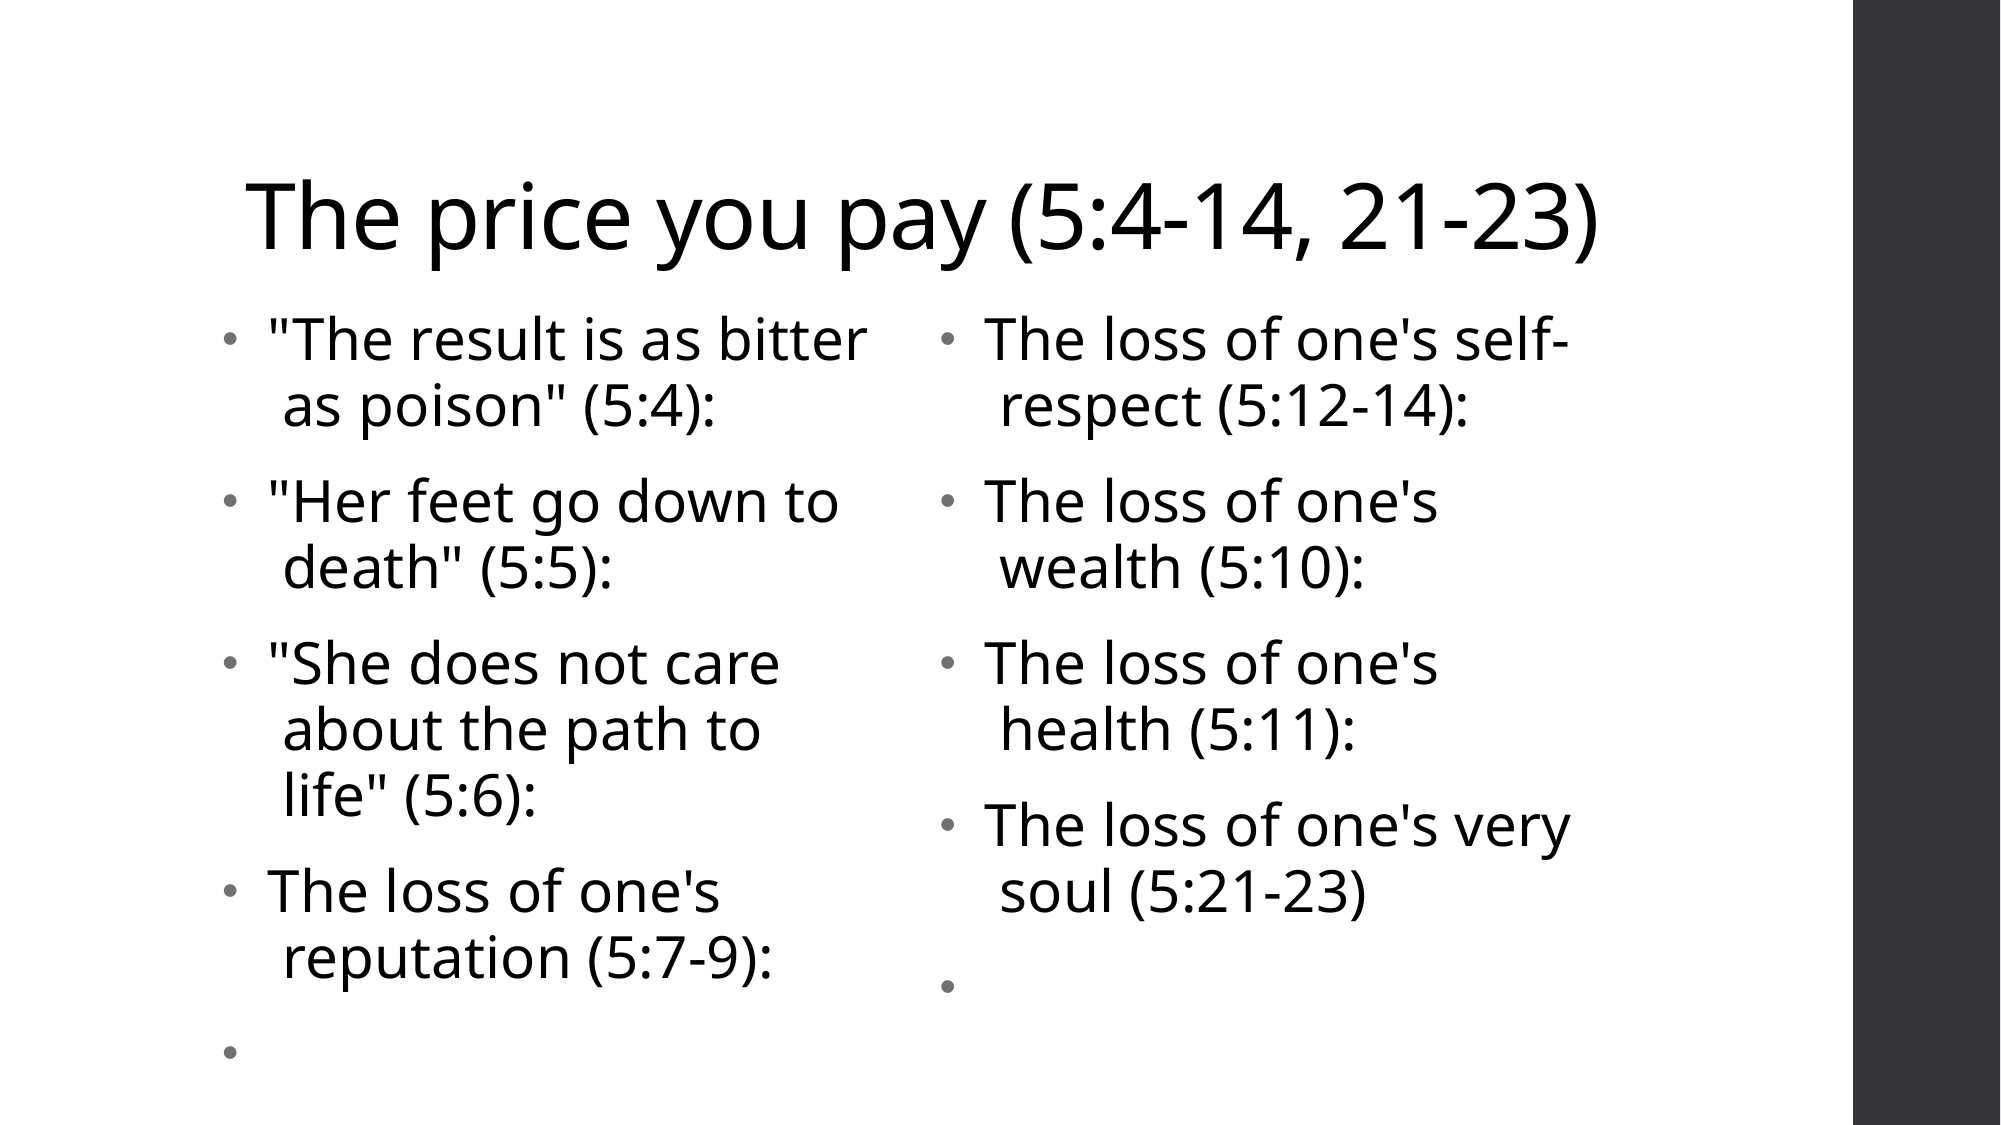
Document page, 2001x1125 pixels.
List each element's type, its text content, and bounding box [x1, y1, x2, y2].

list "The result is as bitter as poison" (5:4): "Her feet go down to death" (5:5): "She does not care about the path to life" (5:6): The loss of one's reputation (5:7-9): [207, 299, 900, 1014]
list The loss of one's self-respect (5:12-14): The loss of one's wealth (5:10): The loss of one's health (5:11): The loss of one's very soul (5:21-23) [924, 299, 1617, 1014]
title The price you pay (5:4-14, 21-23) [206, 60, 1797, 278]
